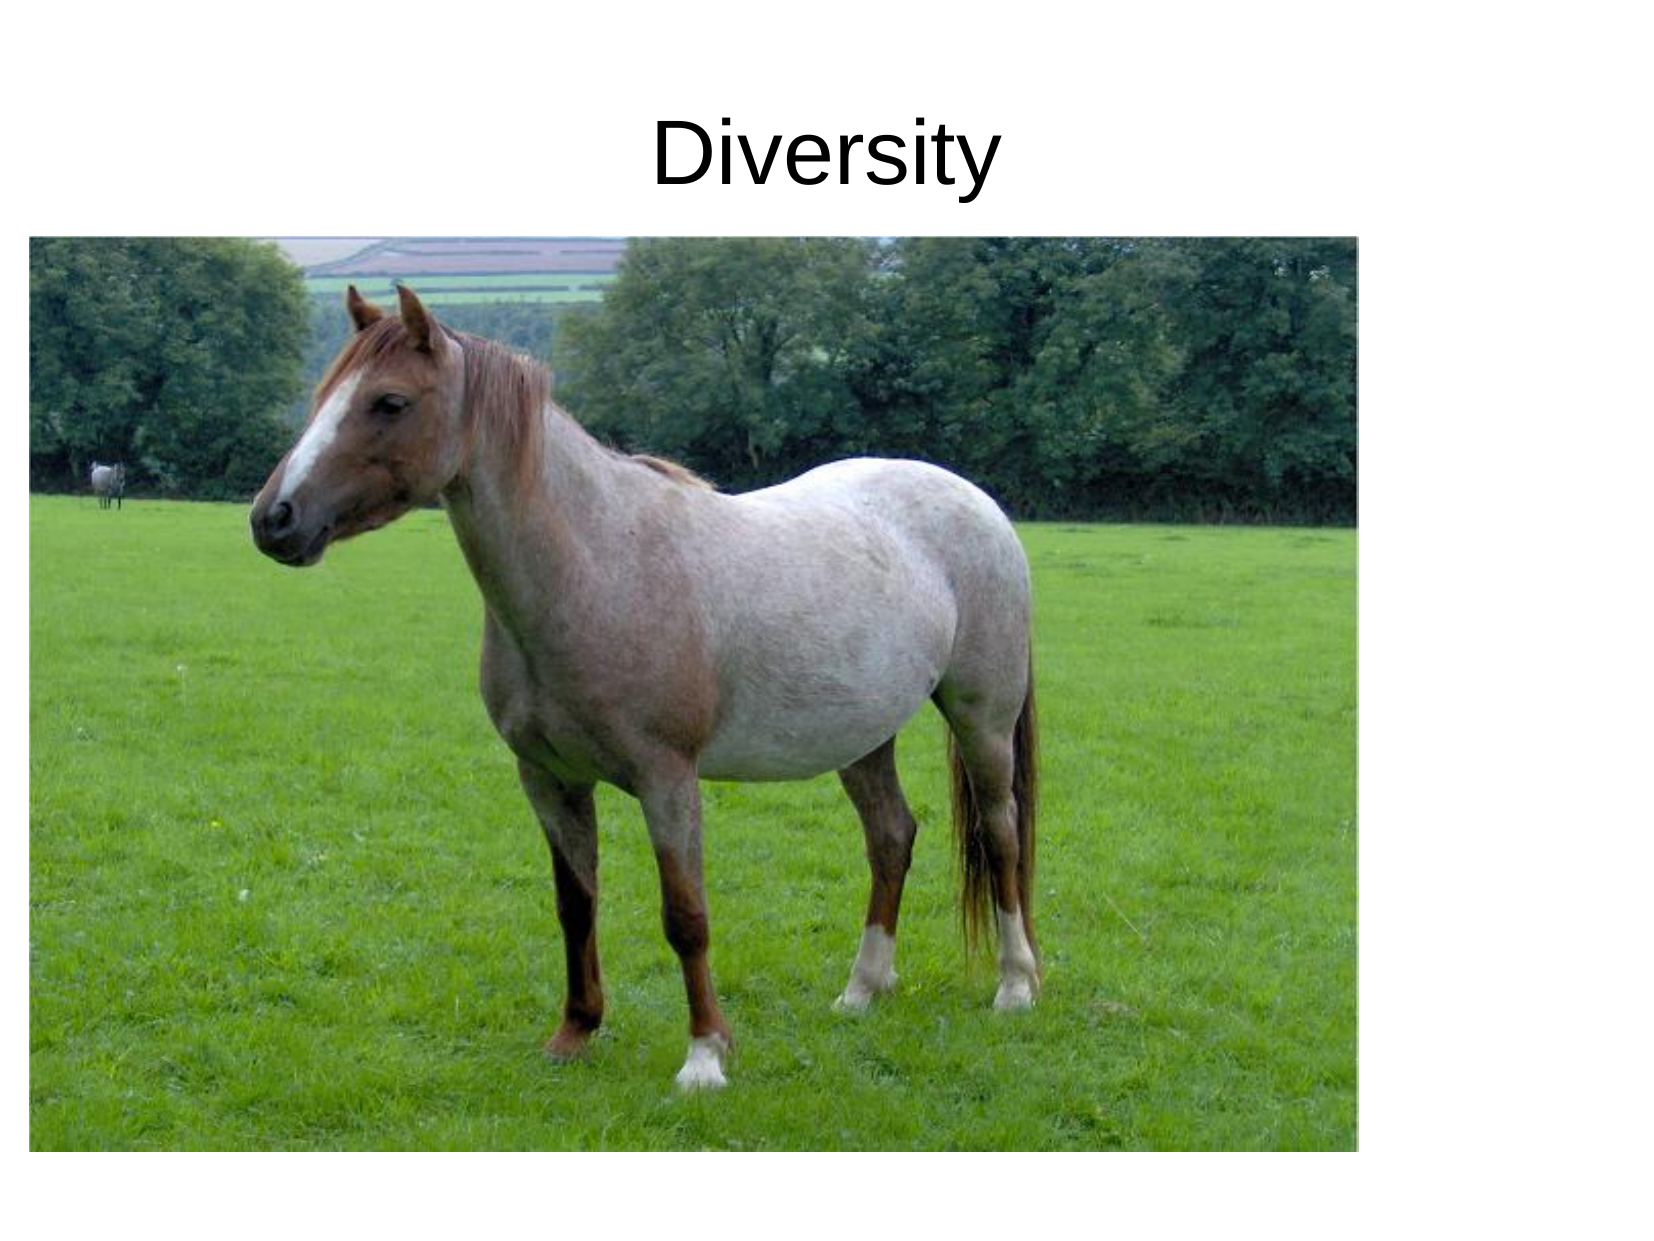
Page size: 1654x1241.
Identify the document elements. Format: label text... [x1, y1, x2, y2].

title Diversity [82, 49, 1571, 257]
picture [29, 236, 1359, 1152]
